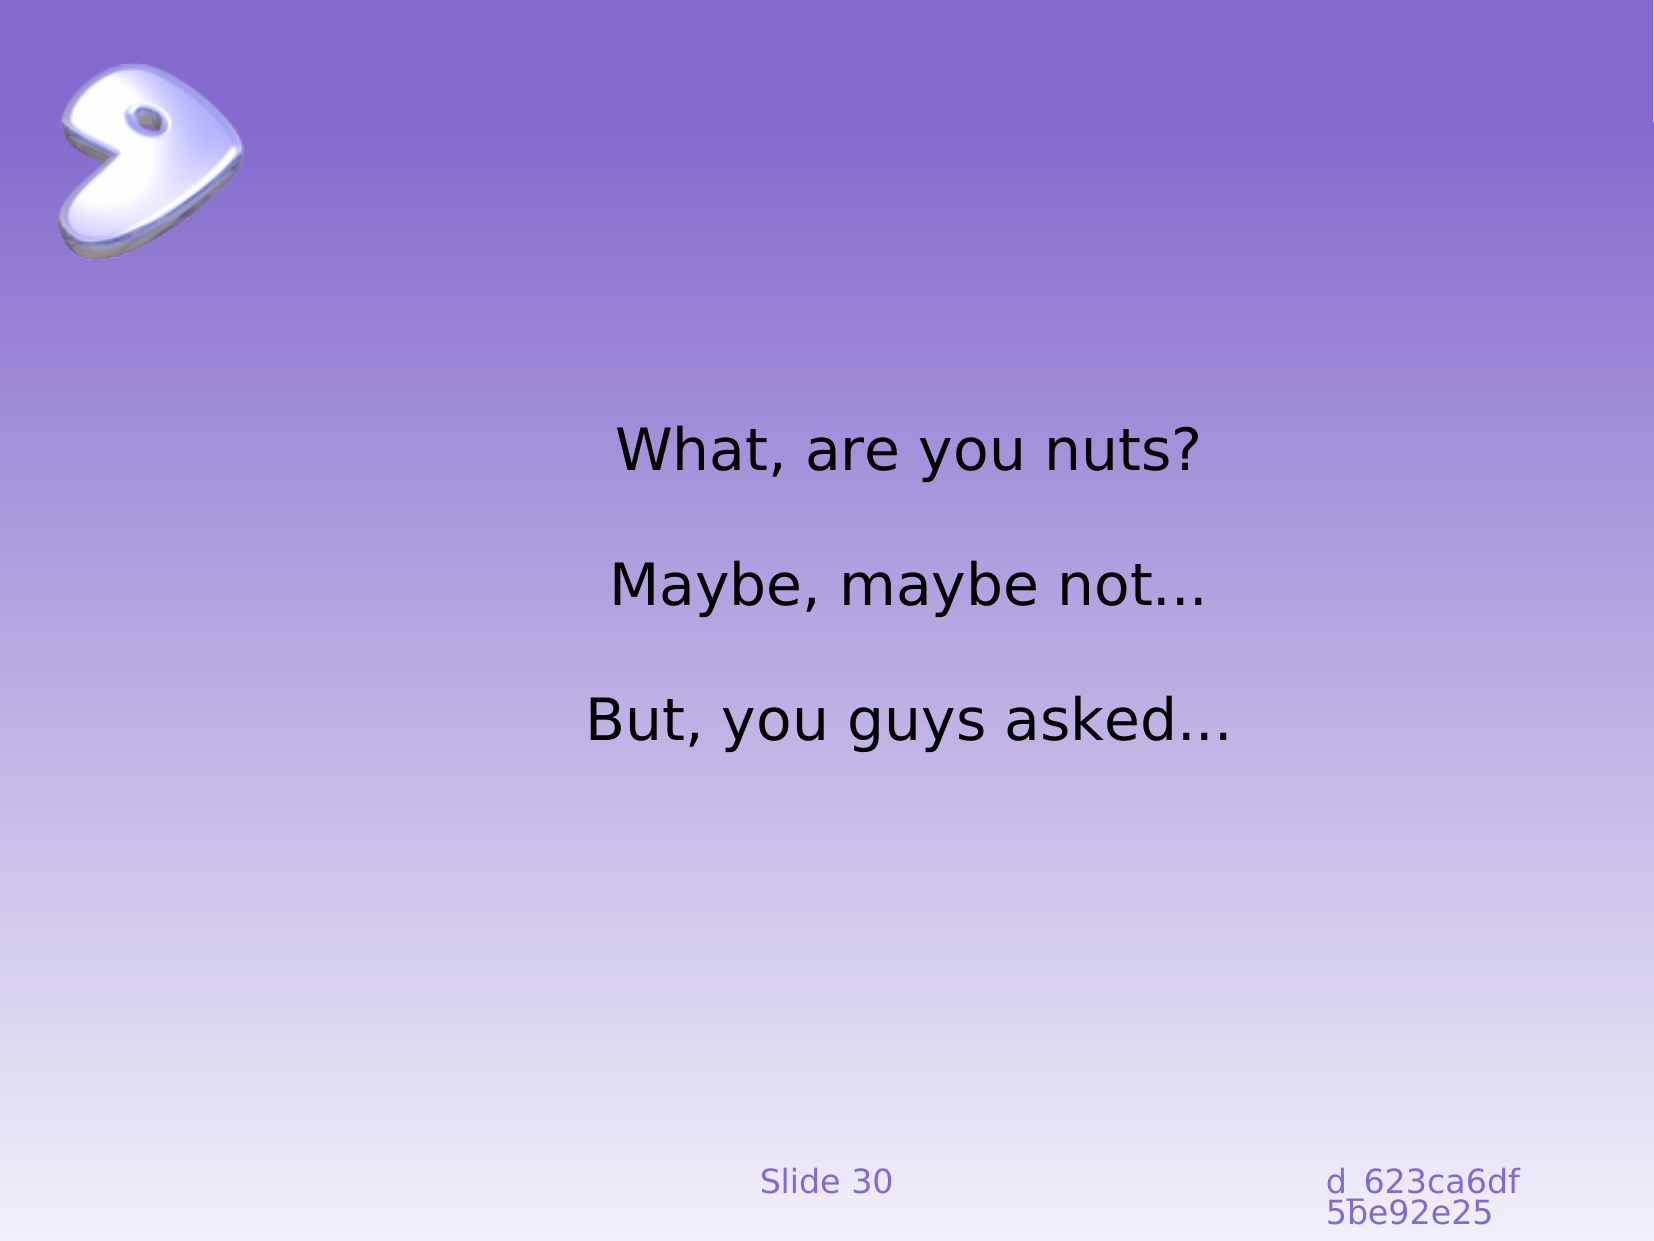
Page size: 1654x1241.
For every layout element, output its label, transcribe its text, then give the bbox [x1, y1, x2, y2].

subtitle What, are you nuts? Maybe, maybe not... But, you guys asked... [288, 44, 1531, 1127]
picture [49, 61, 248, 266]
